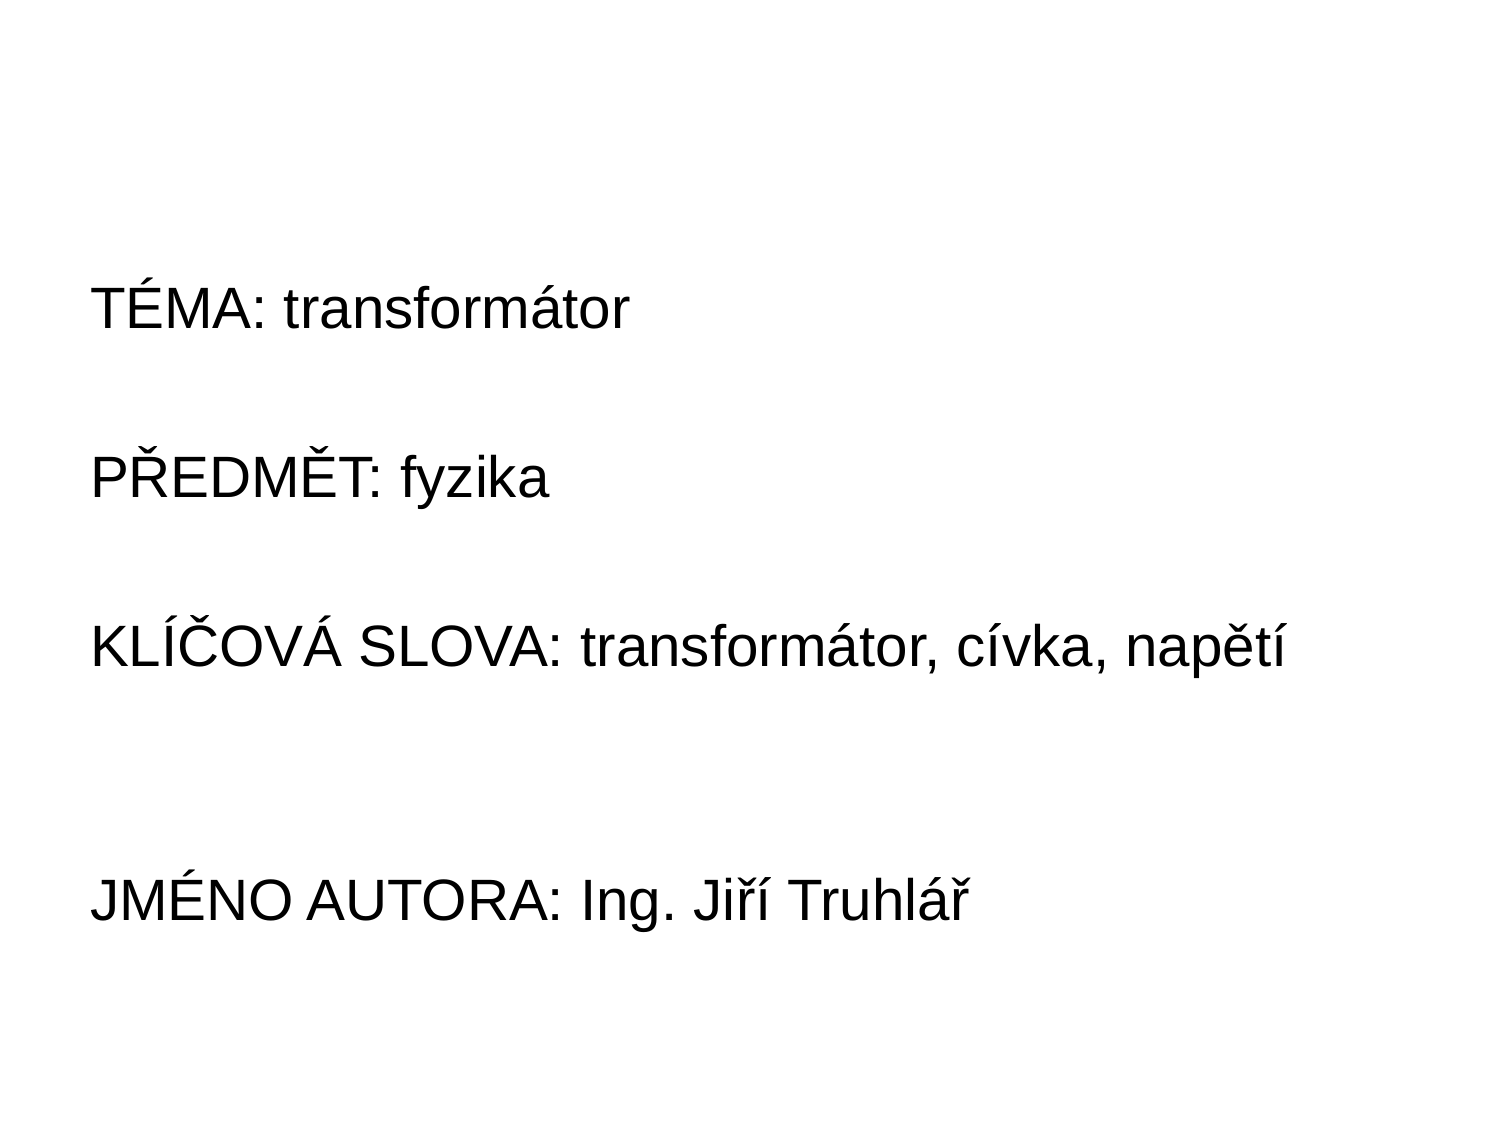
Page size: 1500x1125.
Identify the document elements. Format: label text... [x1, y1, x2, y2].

list TÉMA: transformátor PŘEDMĚT: fyzika KLÍČOVÁ SLOVA: transformátor, cívka, napětí JMÉNO AUTORA: Ing. Jiří Truhlář [75, 262, 1426, 1024]
